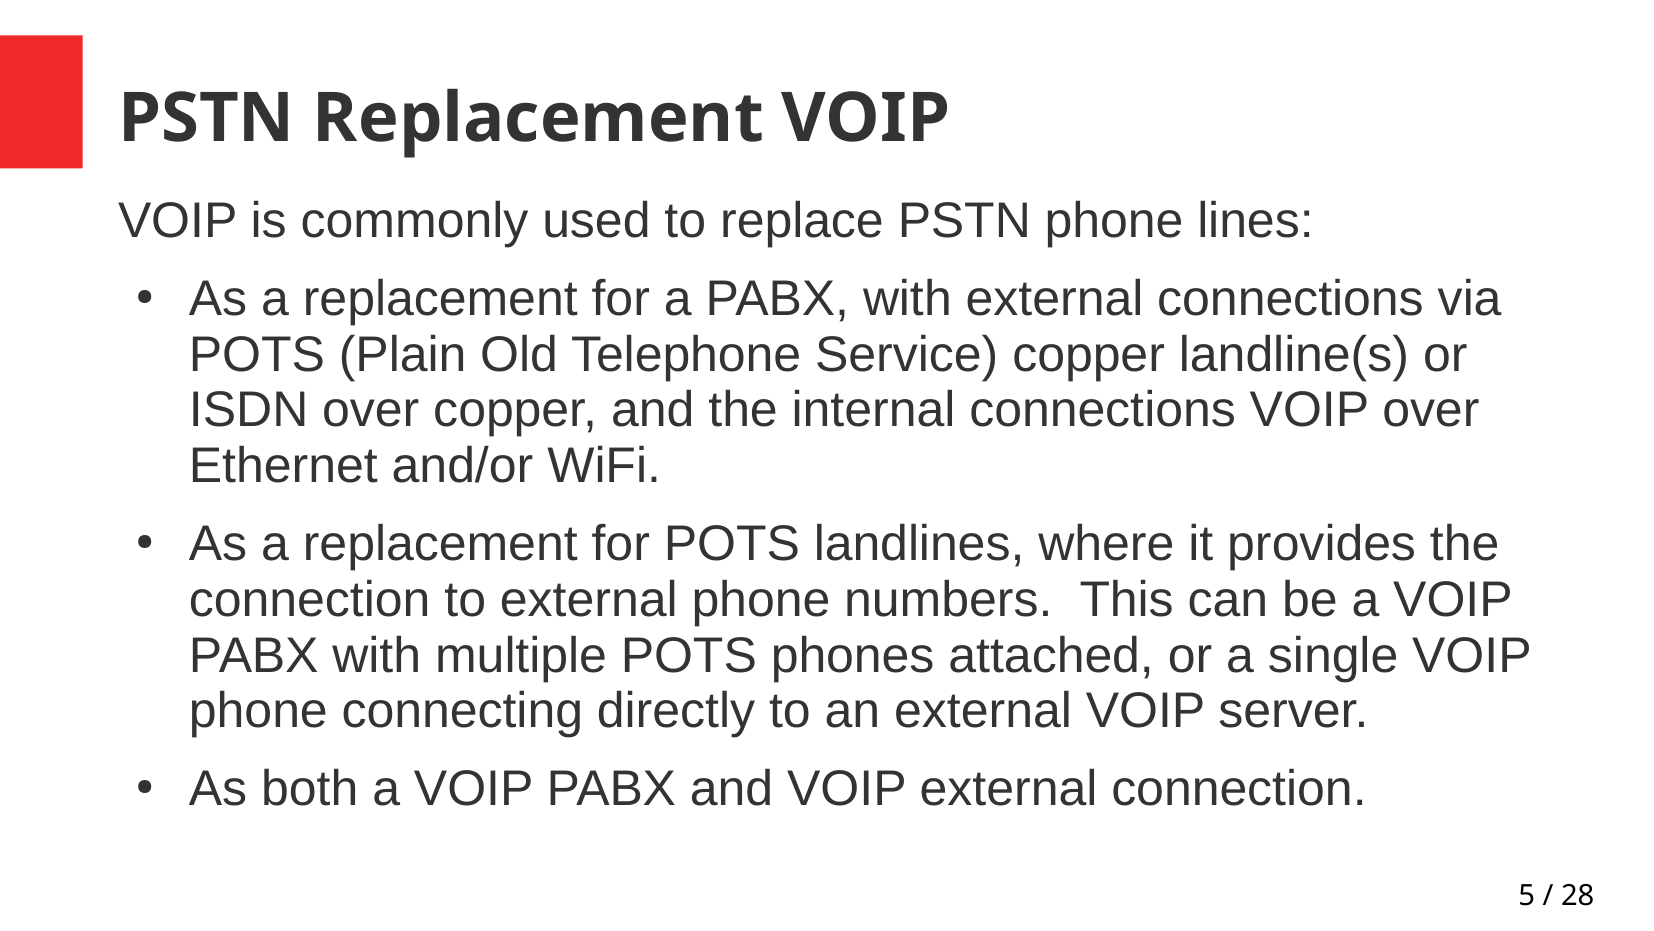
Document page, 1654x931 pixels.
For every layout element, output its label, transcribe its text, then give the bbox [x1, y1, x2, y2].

list VOIP is commonly used to replace PSTN phone lines: As a replacement for a PABX, with external connections via POTS (Plain Old Telephone Service) copper landline(s) or ISDN over copper, and the internal connections VOIP over Ethernet and/or WiFi. As a replacement for POTS landlines, where it provides the connection to external phone numbers. This can be a VOIP PABX with multiple POTS phones attached, or a single VOIP phone connecting directly to an external VOIP server. As both a VOIP PABX and VOIP external connection. [118, 192, 1536, 806]
title PSTN Replacement VOIP [118, 37, 1571, 193]
